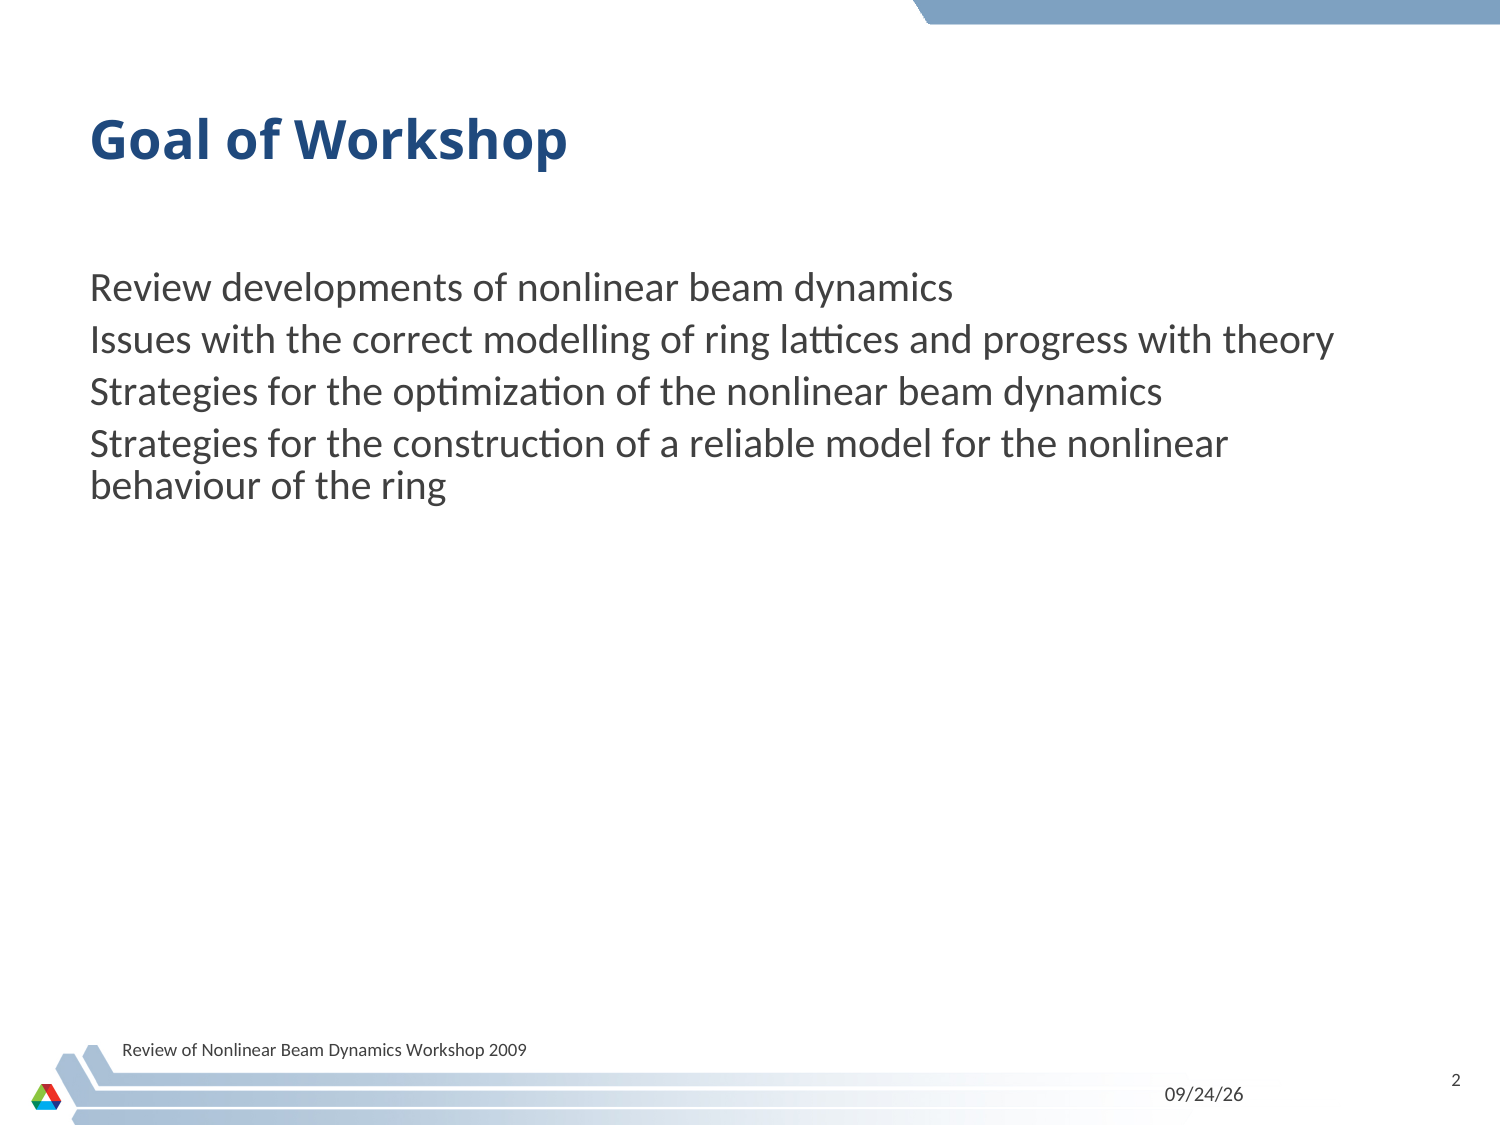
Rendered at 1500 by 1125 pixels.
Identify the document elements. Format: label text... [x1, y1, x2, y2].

list Review developments of nonlinear beam dynamics Issues with the correct modelling of ring lattices and progress with theory Strategies for the optimization of the nonlinear beam dynamics Strategies for the construction of a reliable model for the nonlinear behaviour of the ring [75, 262, 1426, 1021]
picture [0, 1037, 1500, 1125]
picture [0, 0, 1500, 26]
title Goal of Workshop [75, 37, 1426, 241]
